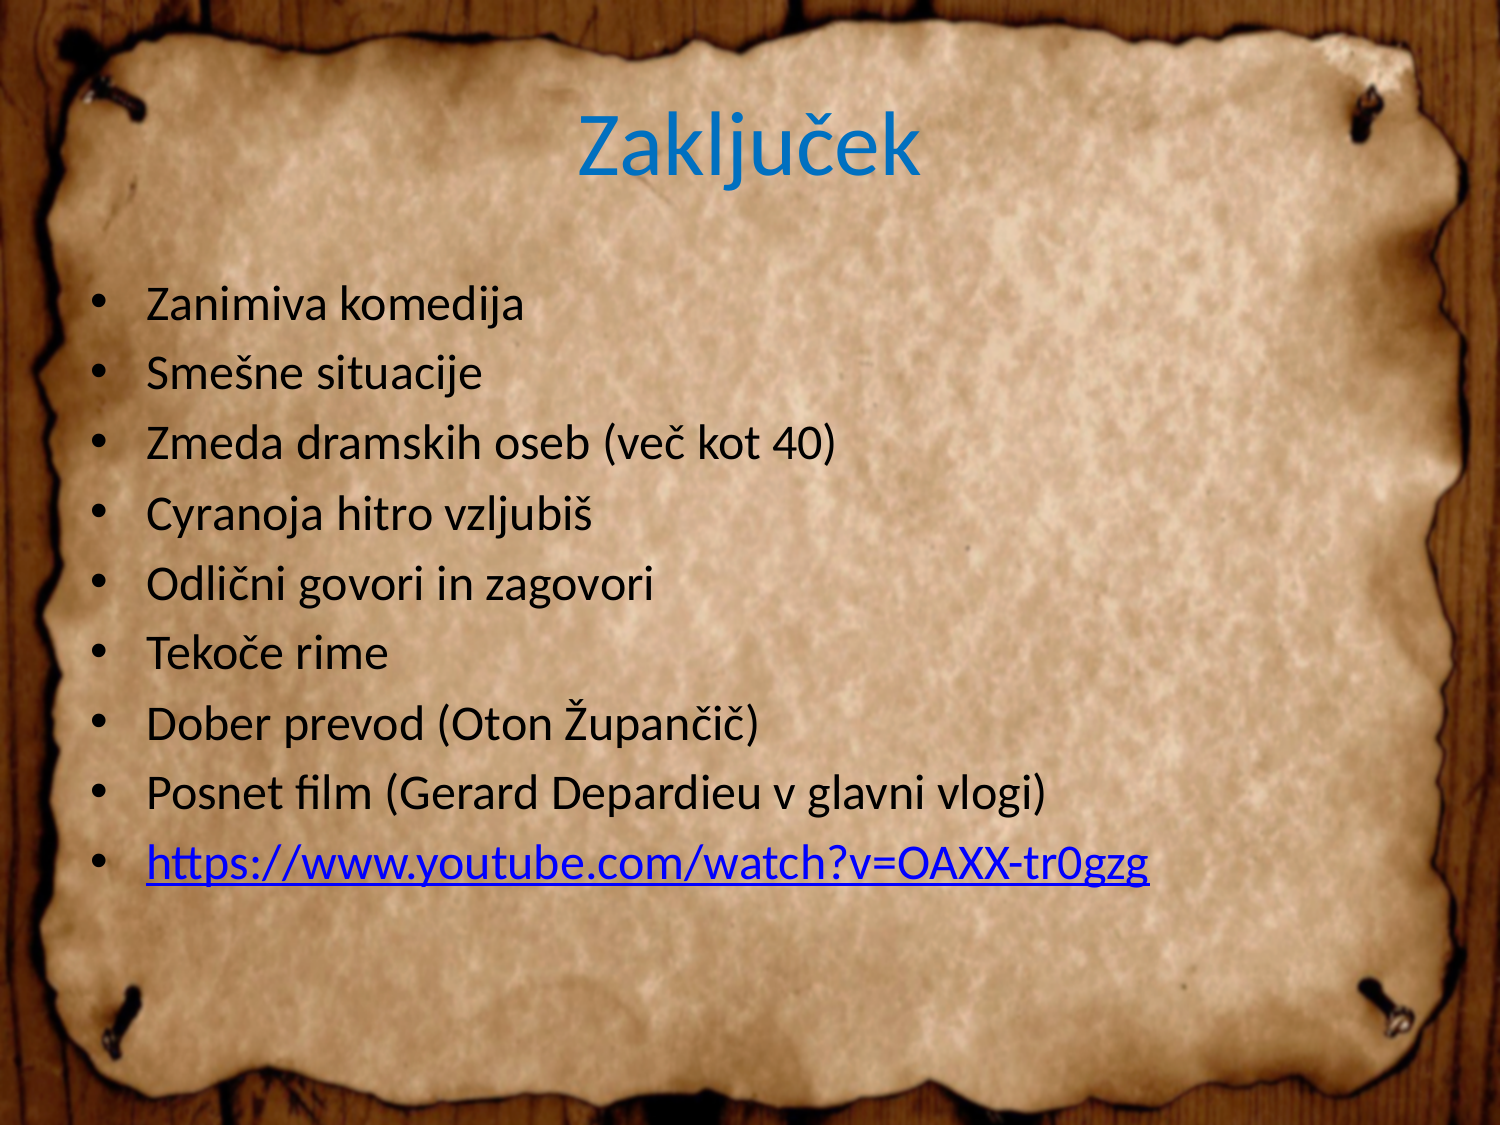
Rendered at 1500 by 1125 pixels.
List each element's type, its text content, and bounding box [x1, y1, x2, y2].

picture [0, 0, 1500, 1125]
title Zaključek [75, 45, 1425, 233]
list Zanimiva komedija Smešne situacije Zmeda dramskih oseb (več kot 40) Cyranoja hitro vzljubiš Odlični govori in zagovori Tekoče rime Dober prevod (Oton Župančič) Posnet film (Gerard Depardieu v glavni vlogi) https://www.youtube.com/watch?v=OAXX-tr0gzg [75, 262, 1425, 1005]
